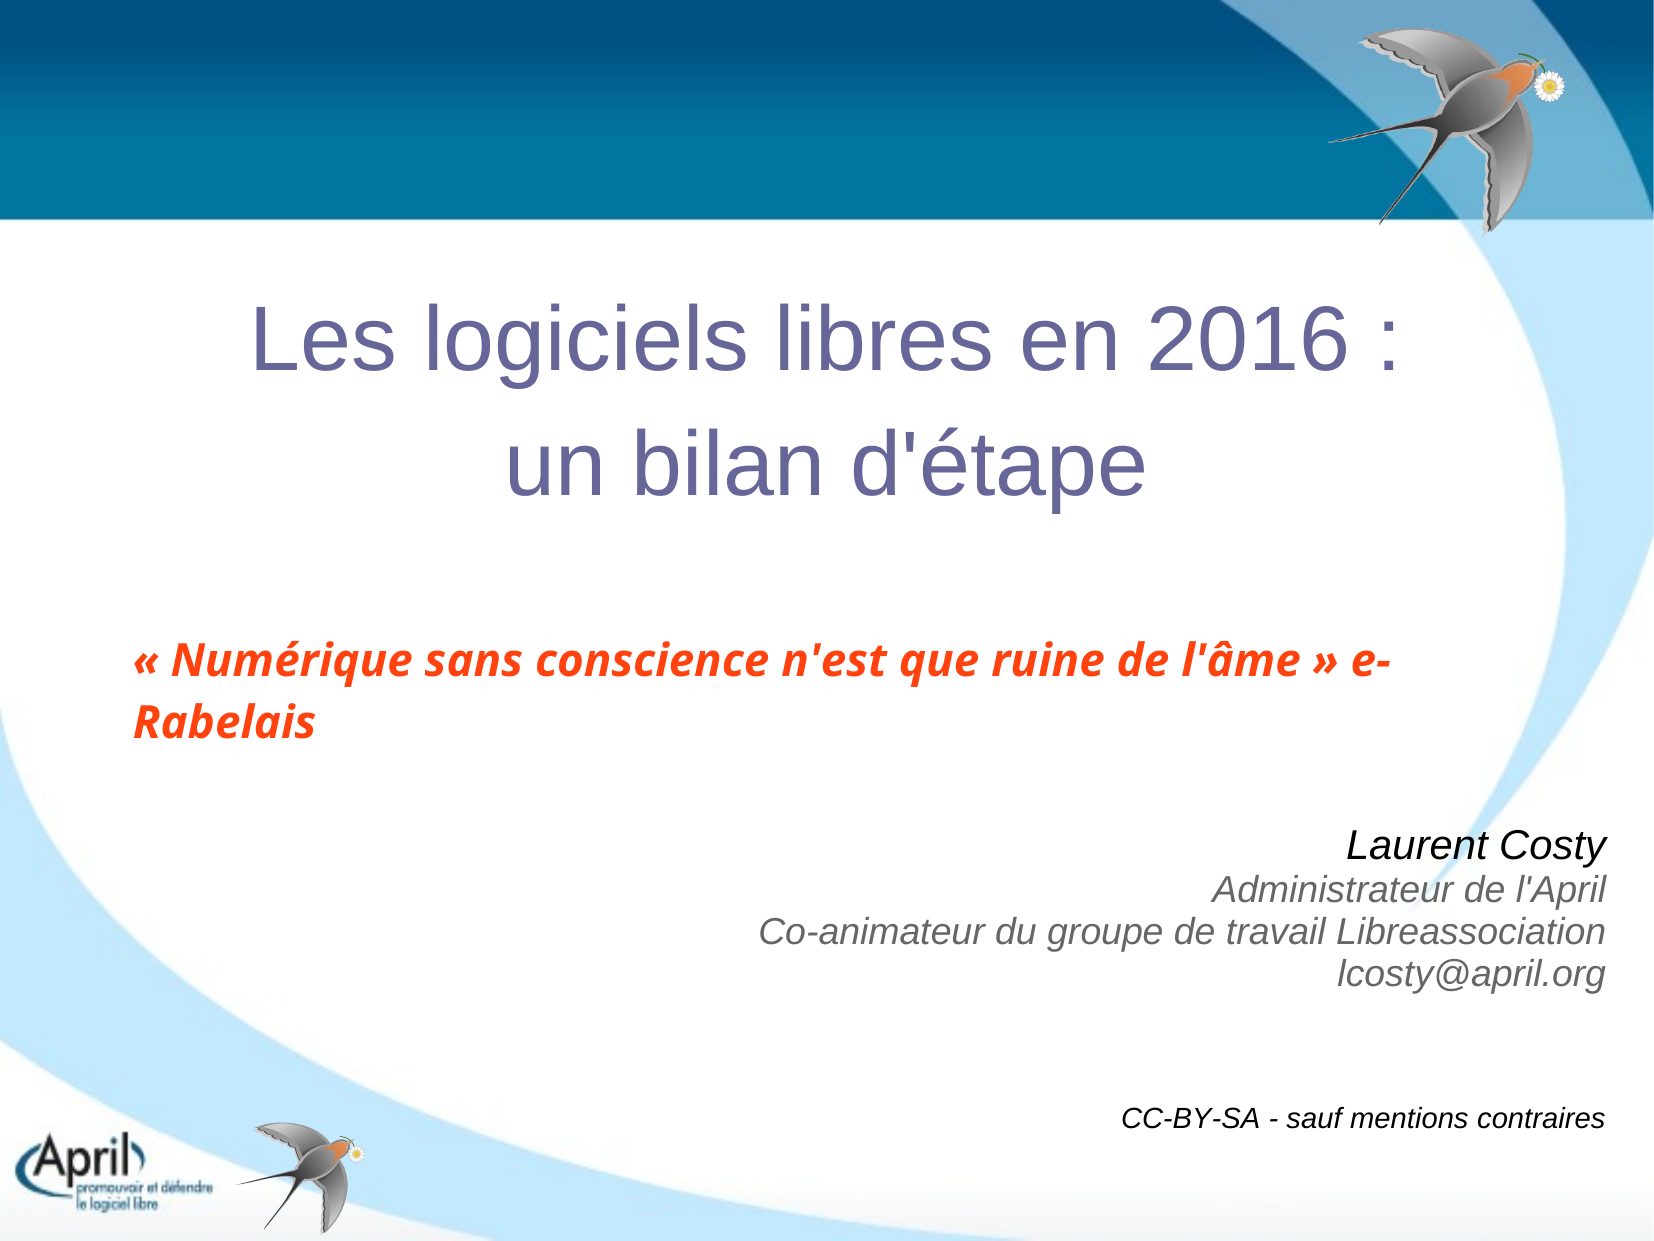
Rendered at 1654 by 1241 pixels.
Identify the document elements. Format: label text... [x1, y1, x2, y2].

subtitle Laurent Costy Administrateur de l'April Co-animateur du groupe de travail Libreassociation lcosty@april.org CC-BY-SA - sauf mentions contraires [118, 94, 1607, 1135]
picture [0, 0, 1654, 237]
picture [0, 107, 1654, 1241]
text_box « Numérique sans conscience n'est que ruine de l'âme » e-Rabelais [118, 620, 1565, 758]
text_box Les logiciels libres en 2016 : un bilan d'étape [59, 270, 1595, 532]
